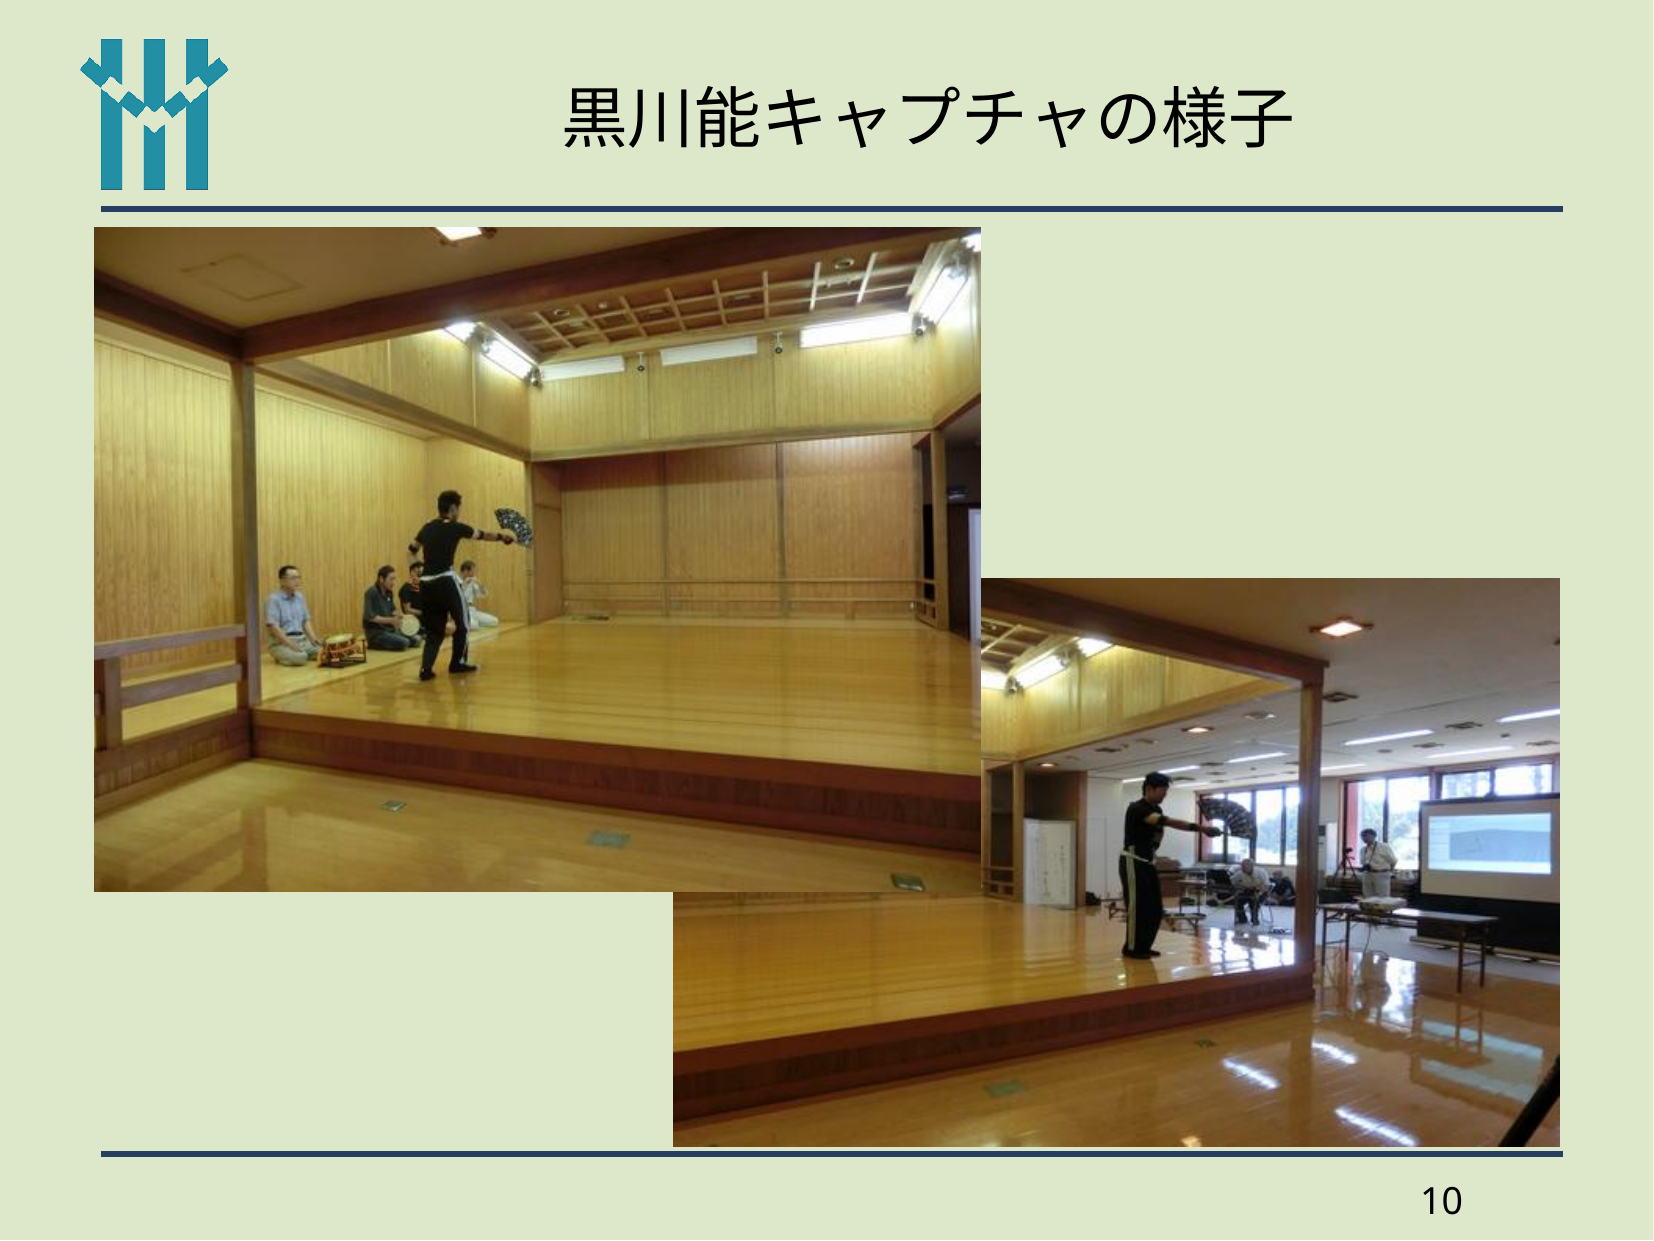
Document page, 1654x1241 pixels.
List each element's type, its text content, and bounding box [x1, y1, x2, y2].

picture [59, 15, 249, 209]
title 黒川能キャプチャの様子 [295, 24, 1561, 203]
picture [94, 227, 1560, 1147]
